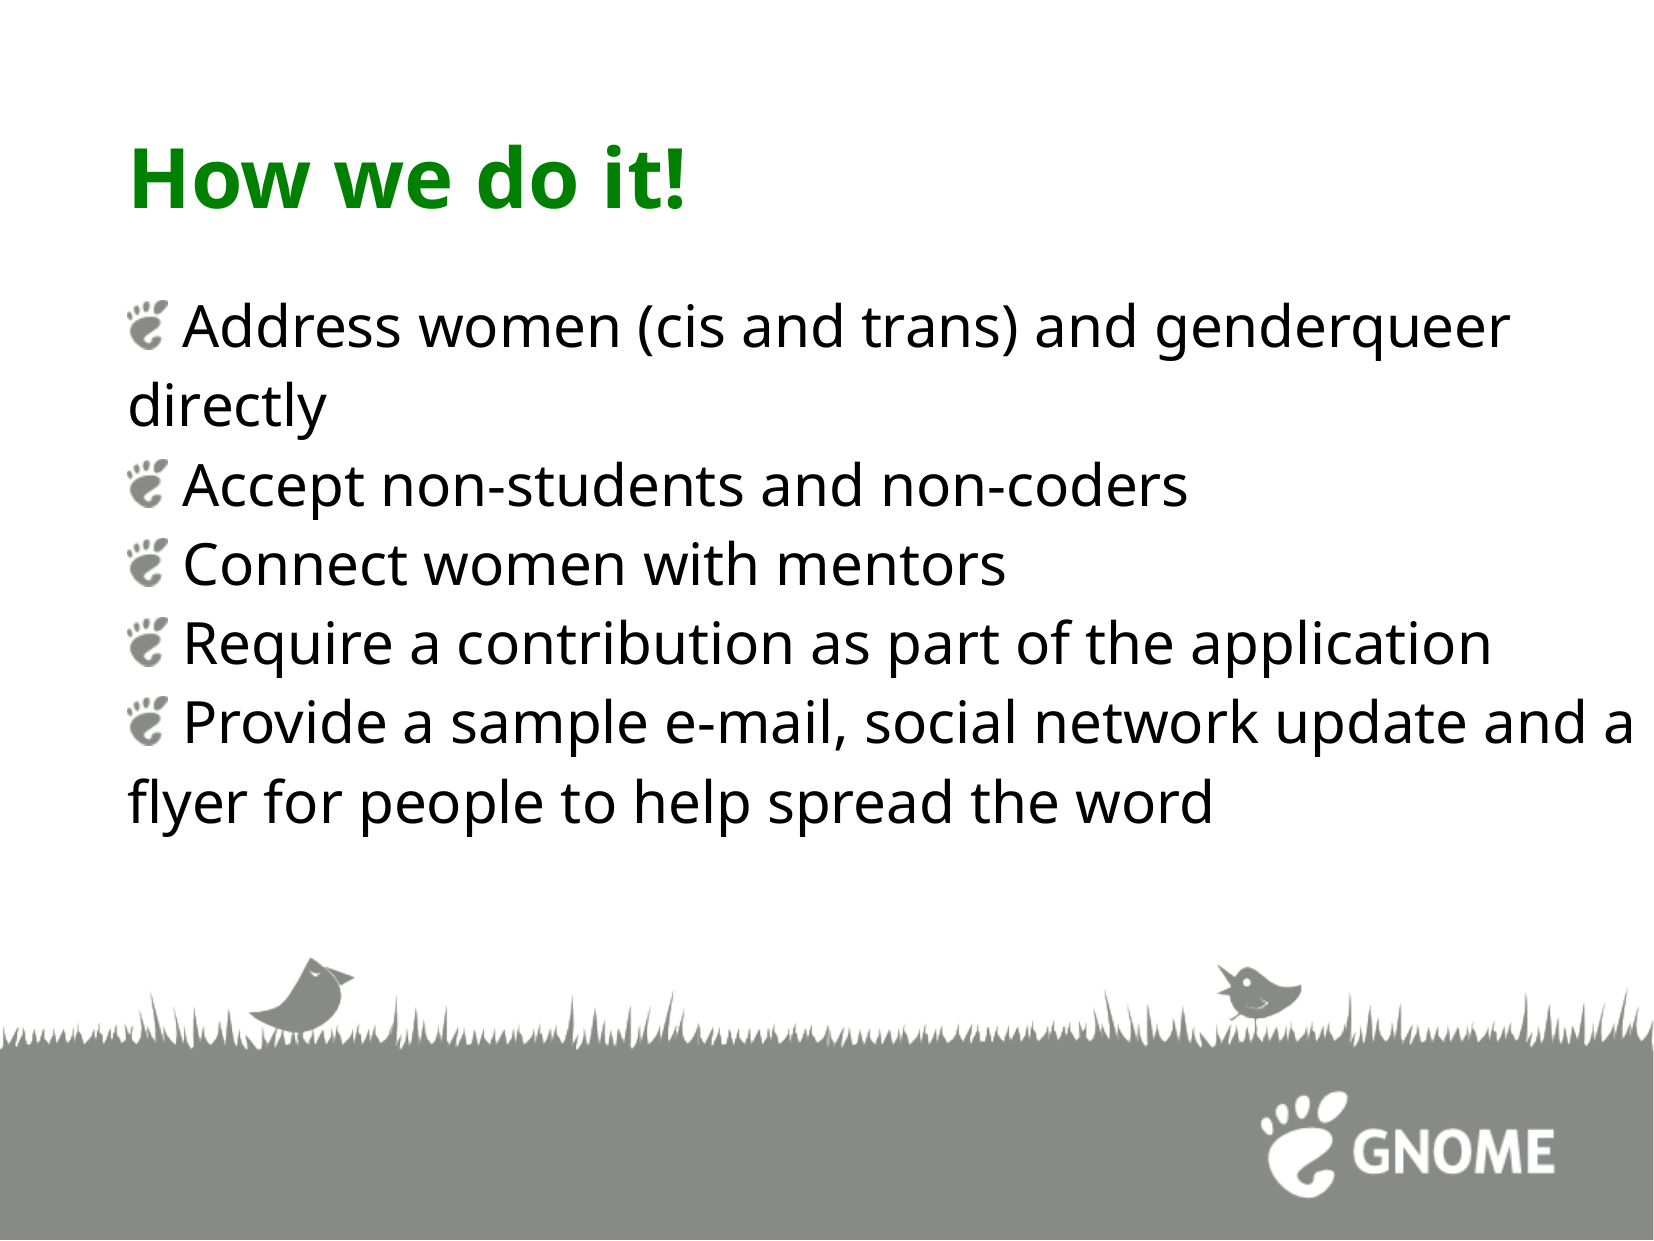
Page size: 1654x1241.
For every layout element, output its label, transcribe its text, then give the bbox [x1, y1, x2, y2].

text_box How we do it! [112, 112, 1654, 239]
picture [0, 0, 1654, 1241]
text_box Address women (cis and trans) and genderqueer directly Accept non-students and non-coders Connect women with mentors Require a contribution as part of the application Provide a sample e-mail, social network update and a flyer for people to help spread the word [112, 277, 1654, 930]
